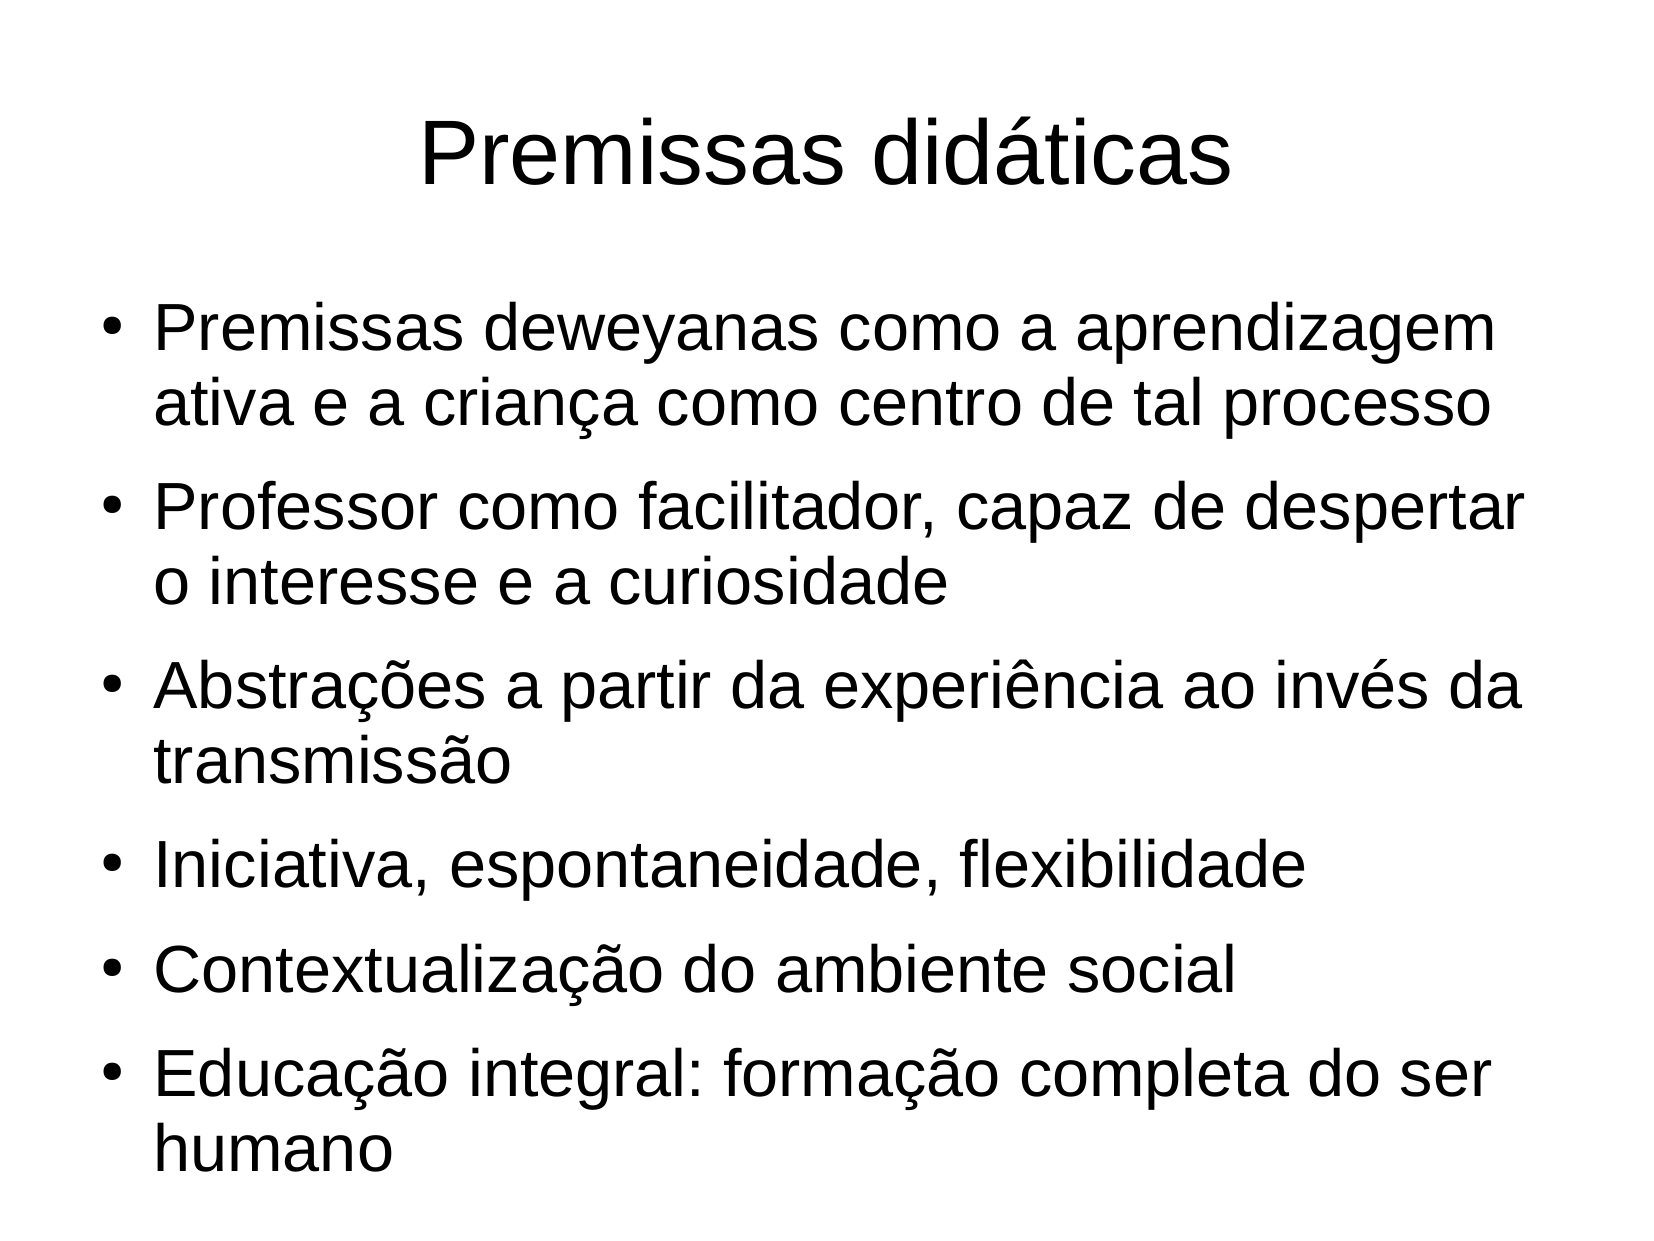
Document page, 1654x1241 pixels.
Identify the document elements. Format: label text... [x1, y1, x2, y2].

list Premissas deweyanas como a aprendizagem ativa e a criança como centro de tal processo Professor como facilitador, capaz de despertar o interesse e a curiosidade Abstrações a partir da experiência ao invés da transmissão Iniciativa, espontaneidade, flexibilidade Contextualização do ambiente social Educação integral: formação completa do ser humano [82, 290, 1571, 1186]
title Premissas didáticas [82, 49, 1571, 257]
